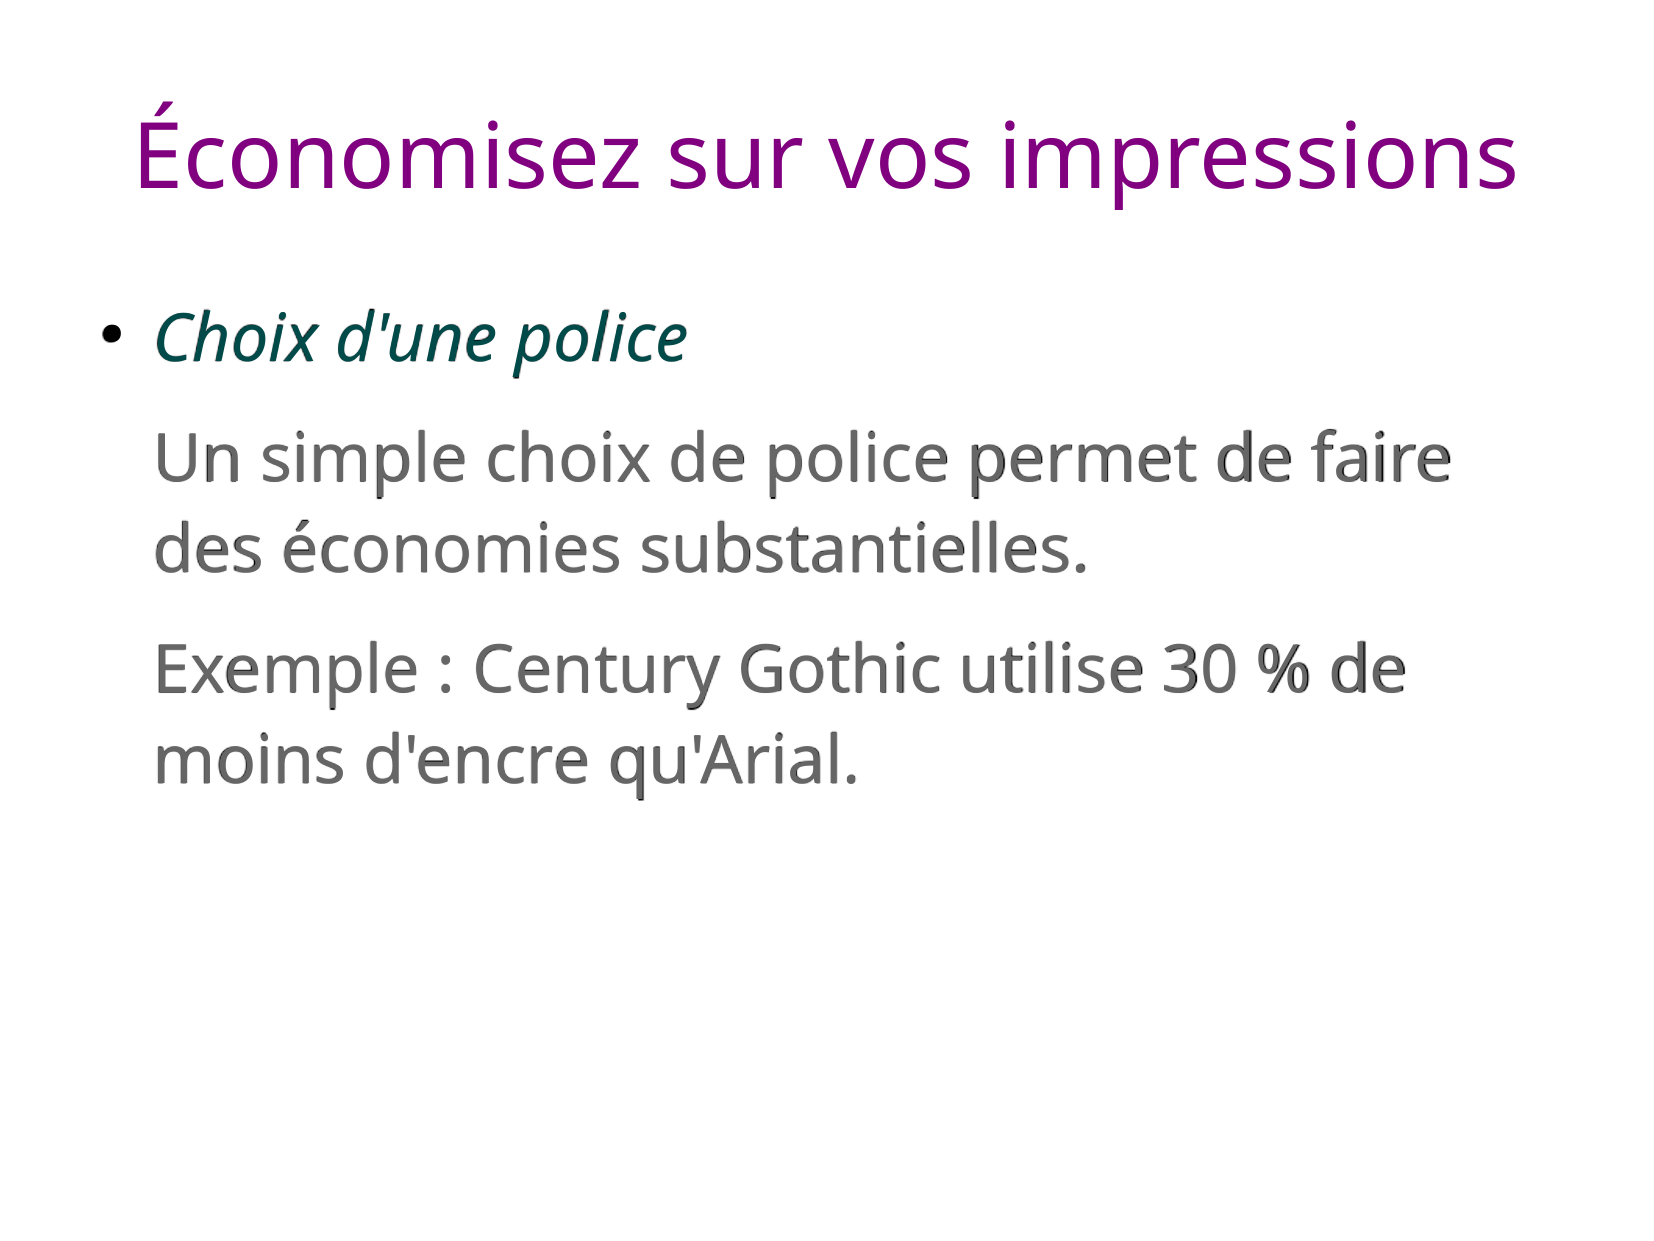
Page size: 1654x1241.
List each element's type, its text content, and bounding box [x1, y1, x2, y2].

title Économisez sur vos impressions [82, 49, 1571, 257]
list Choix d'une police Un simple choix de police permet de faire des économies substantielles. Exemple : Century Gothic utilise 30 % de moins d'encre qu'Arial. [82, 290, 1571, 1109]
